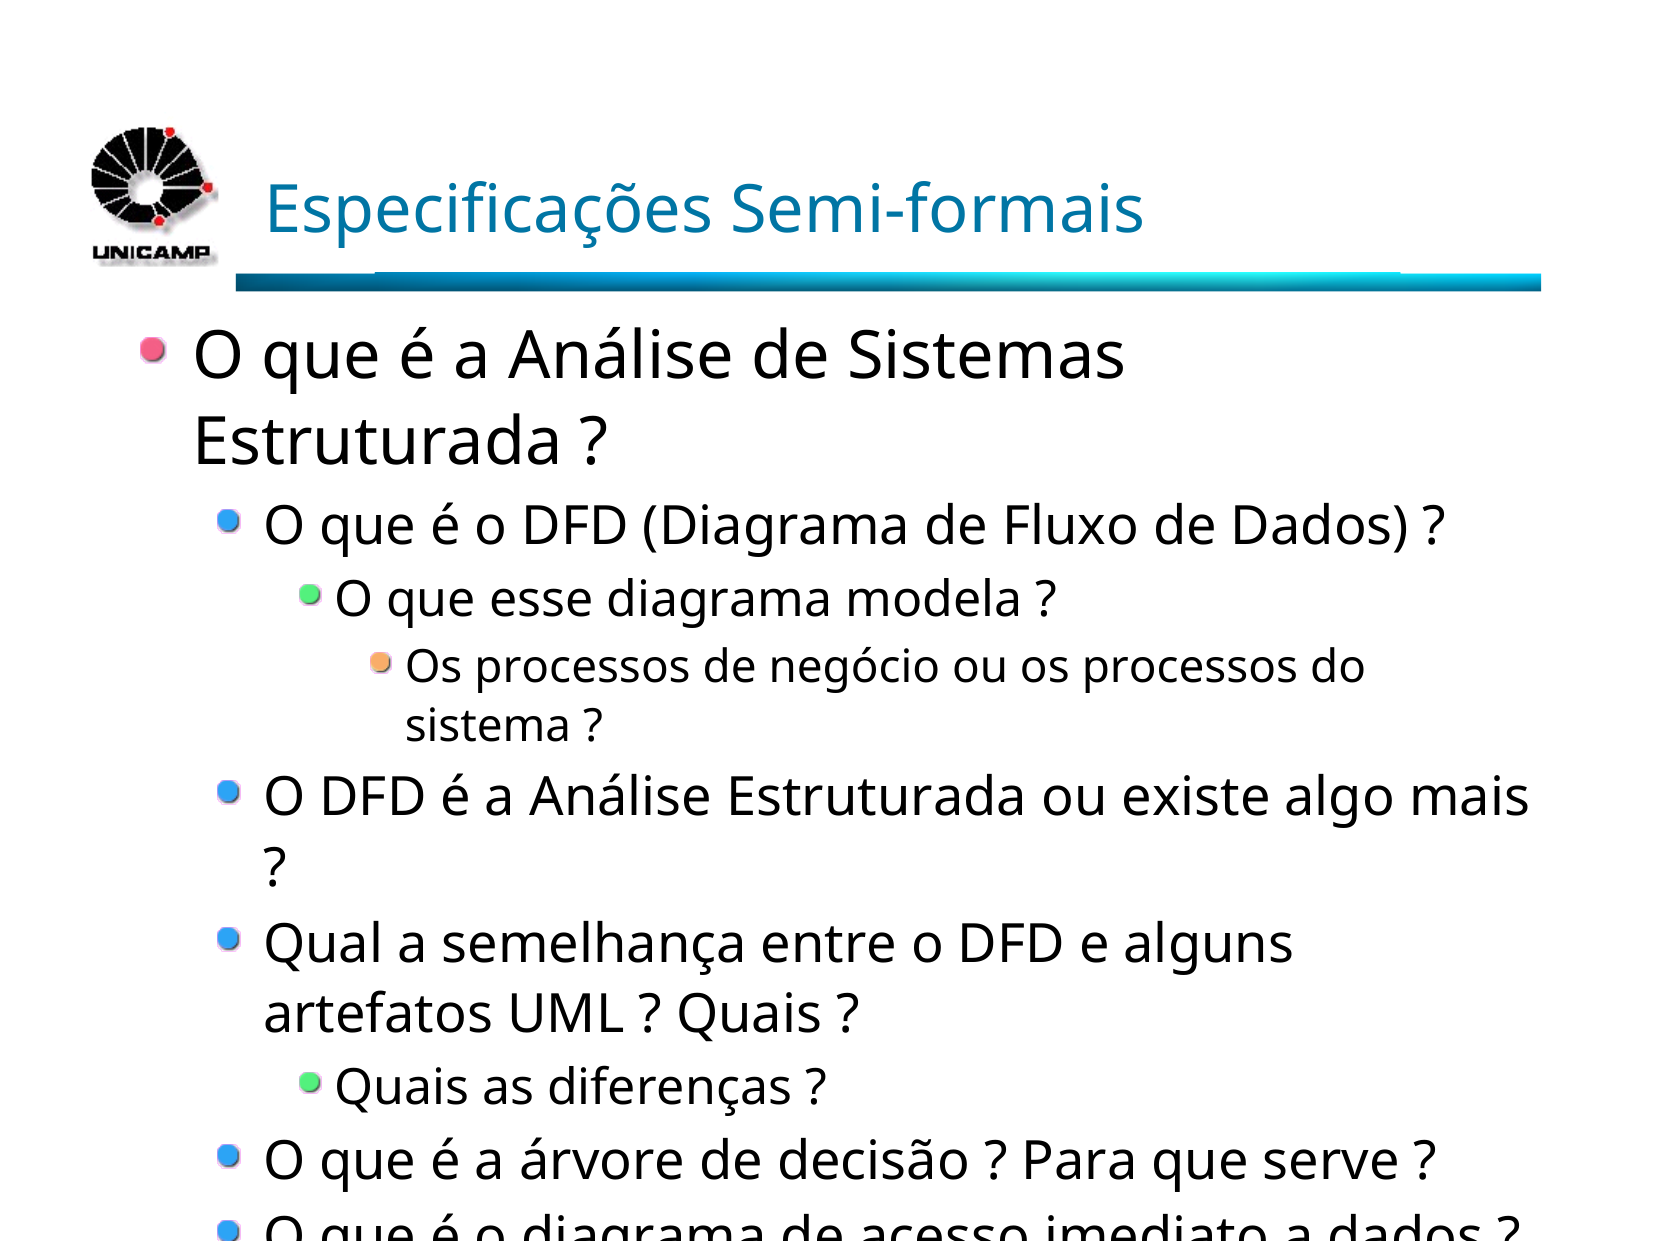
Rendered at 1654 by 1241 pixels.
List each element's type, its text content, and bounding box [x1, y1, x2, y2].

picture [216, 1219, 242, 1241]
title Especificações Semi-formais [264, 57, 1534, 250]
list O que é a Análise de Sistemas Estruturada ? O que é o DFD (Diagrama de Fluxo de Dados) ? O que esse diagrama modela ? Os processos de negócio ou os processos do sistema ? O DFD é a Análise Estruturada ou existe algo mais ? Qual a semelhança entre o DFD e alguns artefatos UML ? Quais ? Quais as diferenças ? O que é a árvore de decisão ? Para que serve ? O que é o diagrama de acesso imediato a dados ? Para que serve ? [121, 309, 1534, 1167]
picture [125, 272, 1654, 295]
